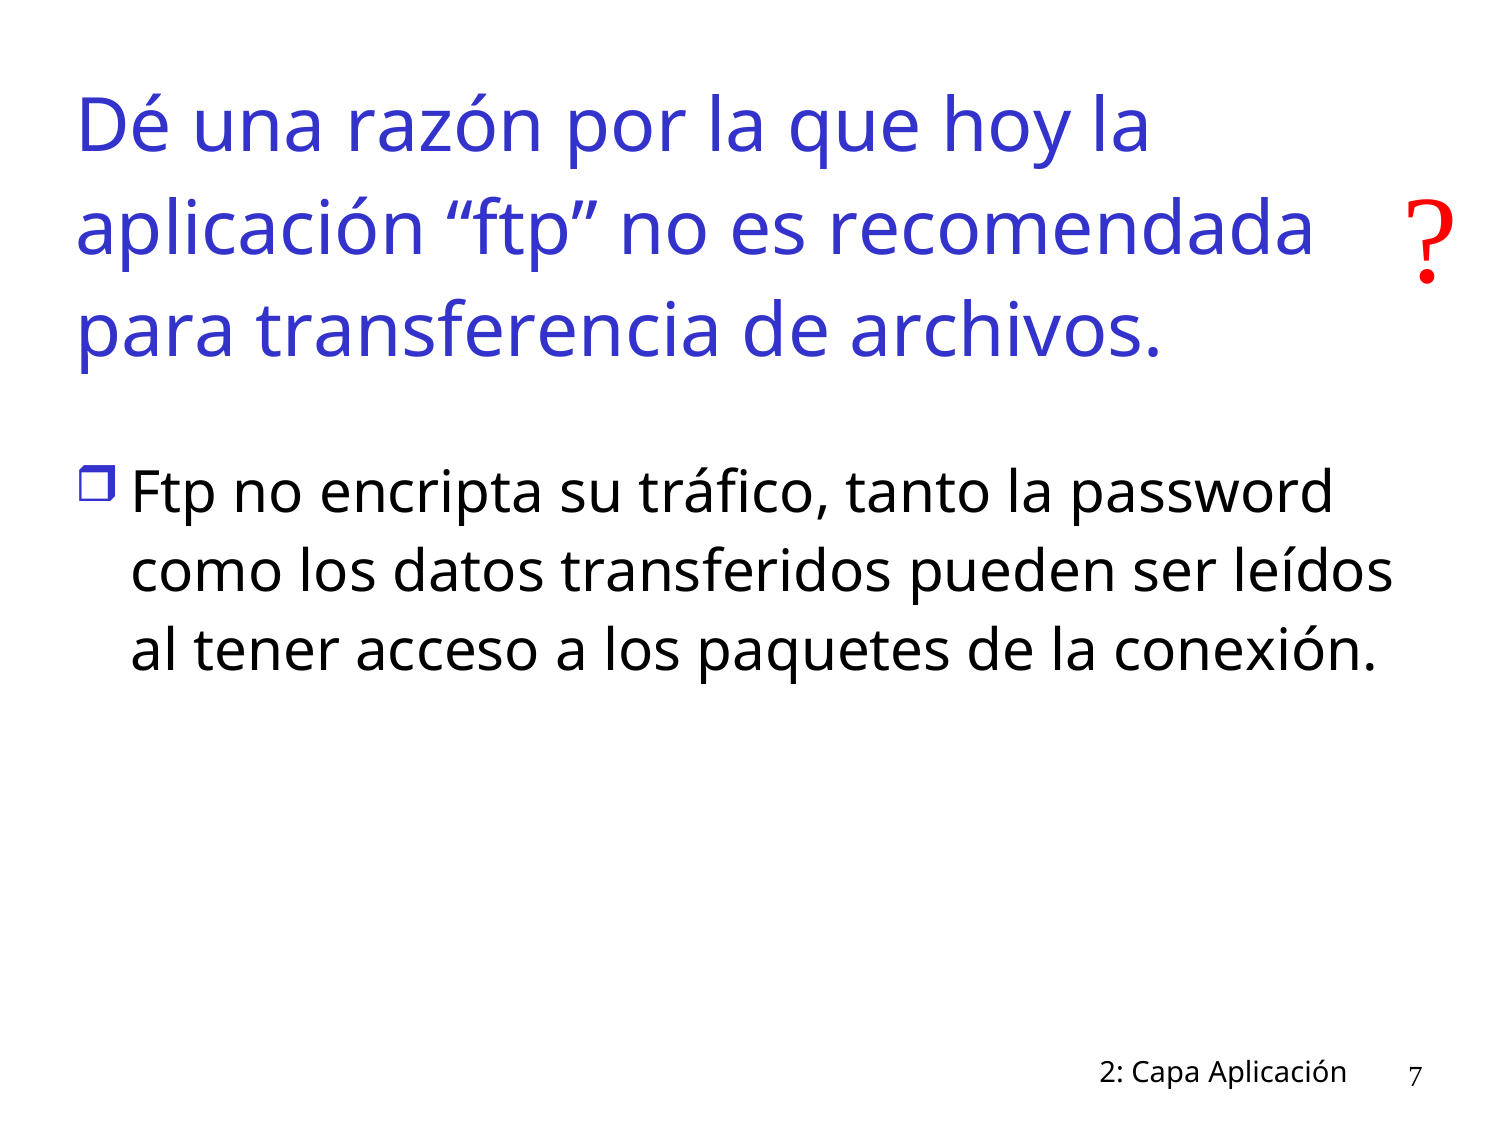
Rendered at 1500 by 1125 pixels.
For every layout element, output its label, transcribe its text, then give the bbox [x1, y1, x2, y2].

title Dé una razón por la que hoy la aplicación “ftp” no es recomendada para transferencia de archivos. [75, 35, 1388, 415]
list Ftp no encripta su tráfico, tanto la password como los datos transferidos pueden ser leídos al tener acceso a los paquetes de la conexión. [75, 450, 1426, 931]
text_box ? [1387, 149, 1500, 315]
